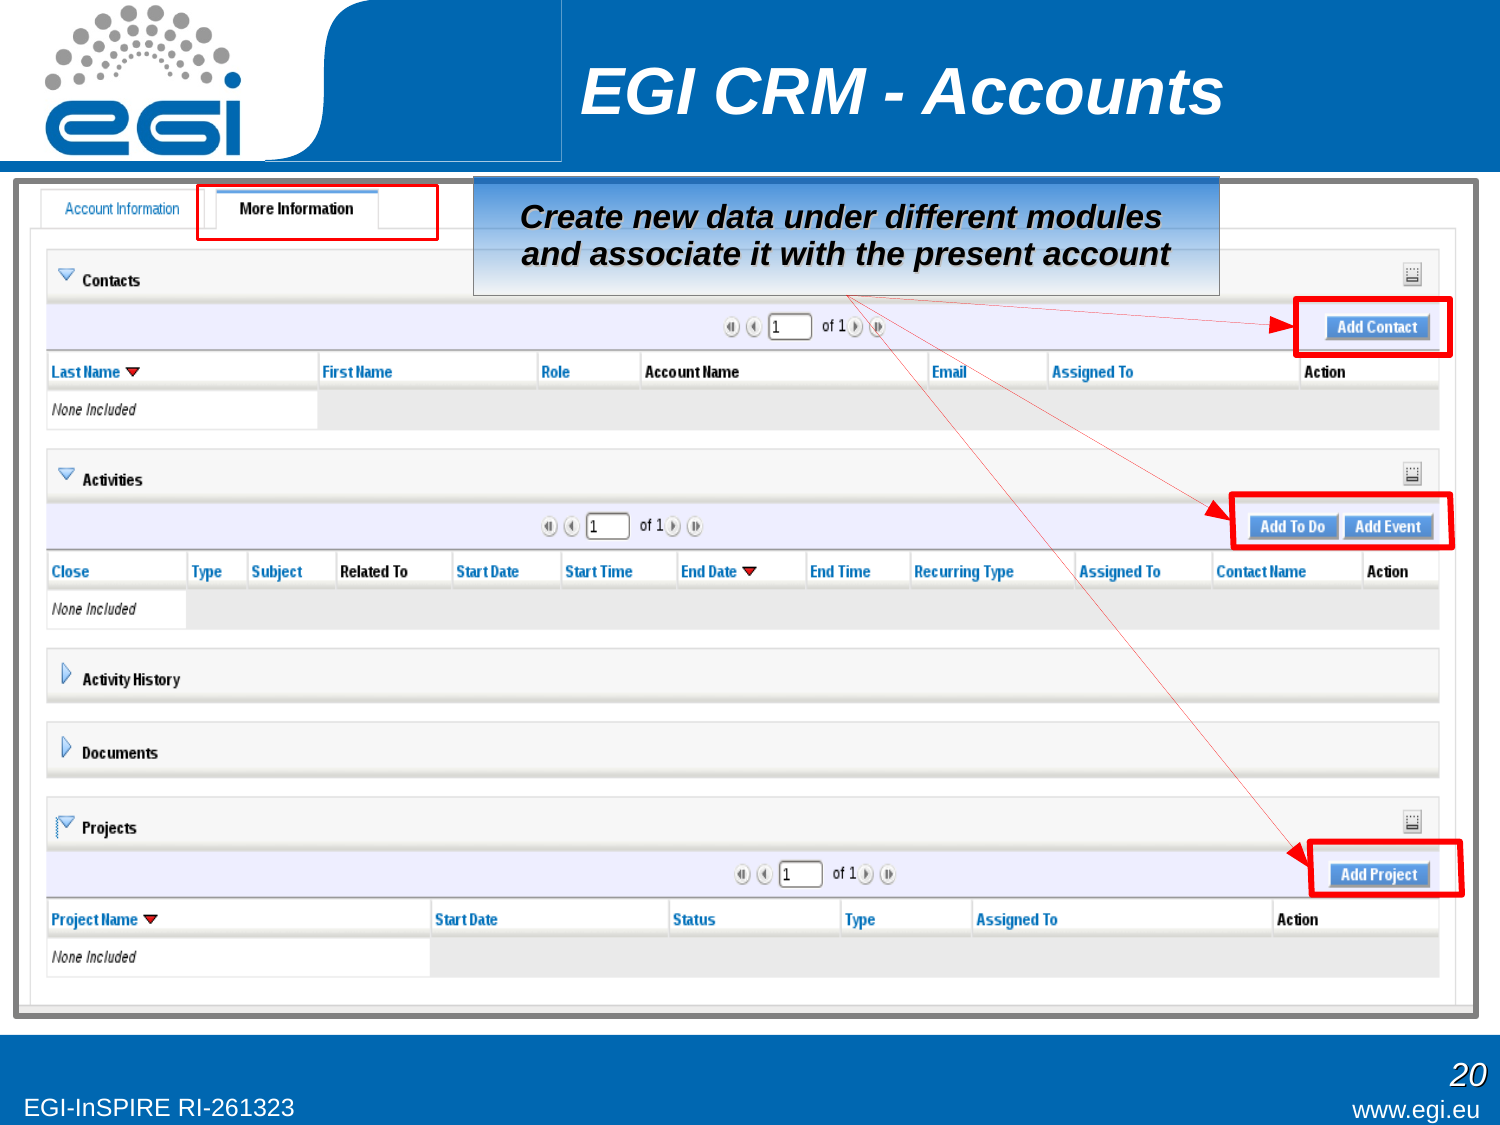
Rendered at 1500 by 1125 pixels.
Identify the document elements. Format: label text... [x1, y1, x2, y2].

picture [1299, 302, 1447, 352]
text_box Create new data under different modules and associate it with the present account [473, 176, 1220, 296]
text_box EGI CRM - Accounts [355, 40, 1452, 136]
picture [18, 183, 1474, 1014]
picture [1313, 845, 1458, 891]
picture [0, 0, 265, 161]
picture [1235, 498, 1448, 544]
